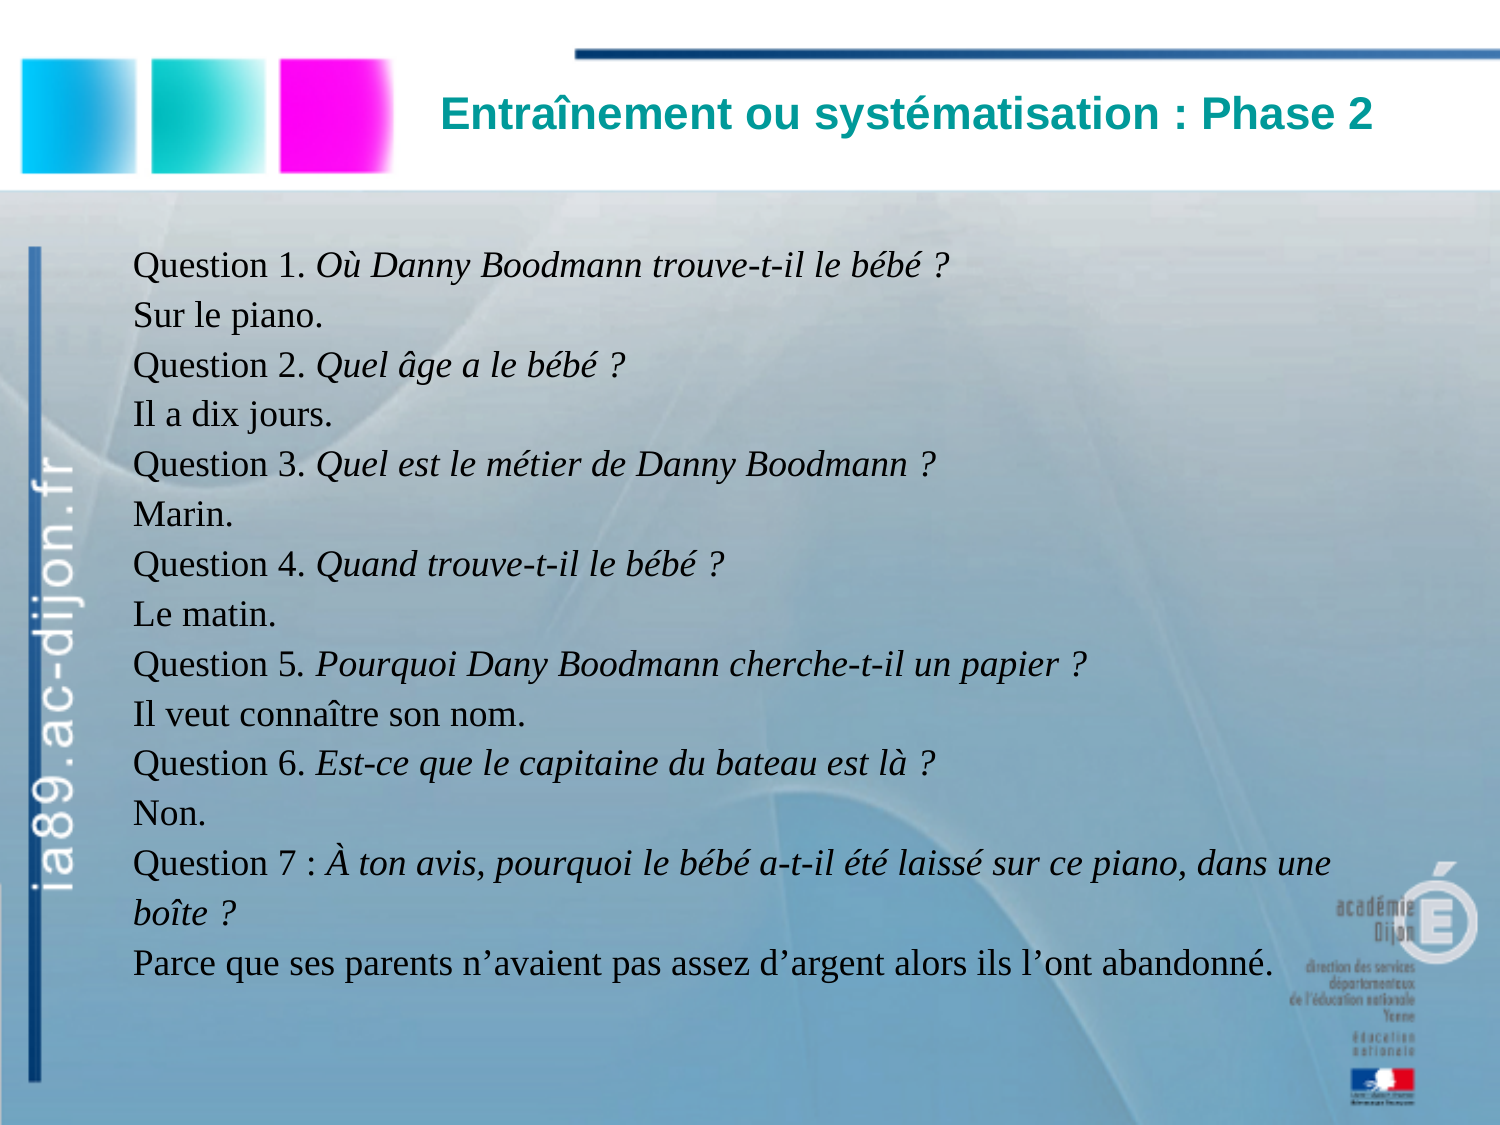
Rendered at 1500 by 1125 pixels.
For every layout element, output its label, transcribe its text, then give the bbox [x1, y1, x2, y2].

title Entraînement ou systématisation : Phase 2 [425, 42, 1459, 185]
list Question 1. Où Danny Boodmann trouve-t-il le bébé ? Sur le piano. Question 2. Quel âge a le bébé ? Il a dix jours. Question 3. Quel est le métier de Danny Boodmann ? Marin. Question 4. Quand trouve-t-il le bébé ? Le matin. Question 5. Pourquoi Dany Boodmann cherche-t-il un papier ? Il veut connaître son nom. Question 6. Est-ce que le capitaine du bateau est là ? Non. Question 7 : À ton avis, pourquoi le bébé a-t-il été laissé sur ce piano, dans une boîte ? Parce que ses parents n’avaient pas assez d’argent alors ils l’ont abandonné. Il veut connaître son nom. Question 6. Est-ce que le capitaine du bateau est là ? Non. Question 7 : À ton avis, pourquoi le bébé a-t-il été laissé sur ce piano, dans une boîte ? Parce que ses parents n’avaient pas assez d’argent alors ils l’ont abandonné. [118, 236, 1421, 1099]
picture [0, 0, 1500, 1125]
